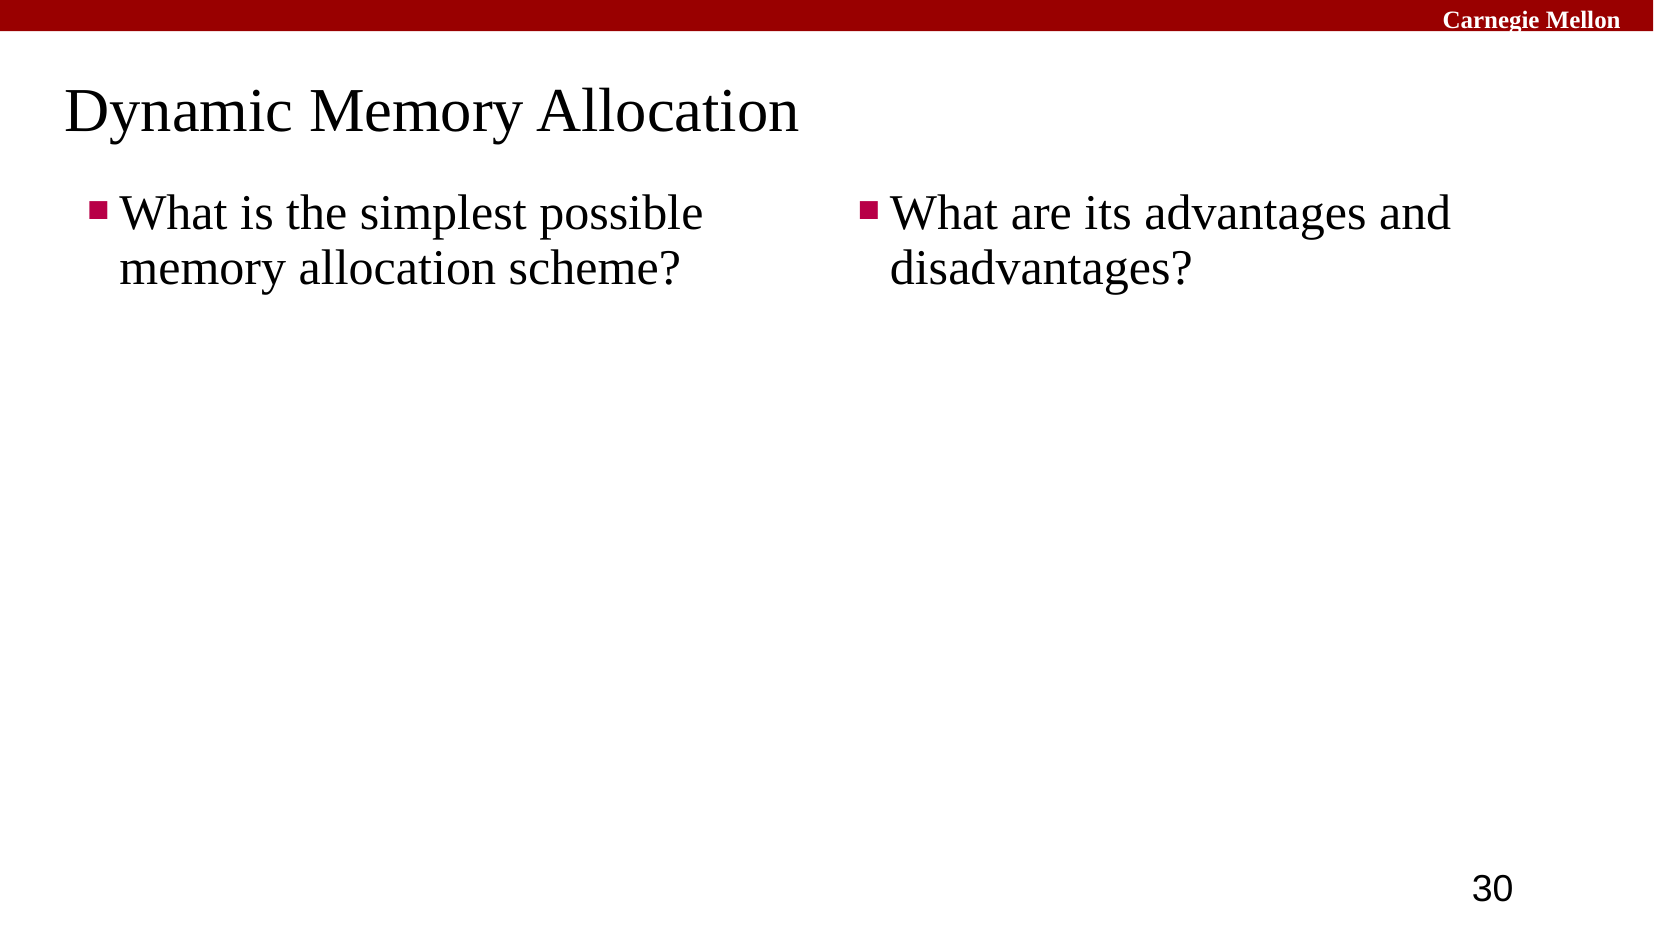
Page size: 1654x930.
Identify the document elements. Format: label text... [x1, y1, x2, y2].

title Dynamic Memory Allocation [64, 58, 1576, 163]
list What are its advantages and disadvantages? [842, 184, 1576, 859]
list What is the simplest possible memory allocation scheme? [71, 184, 806, 859]
